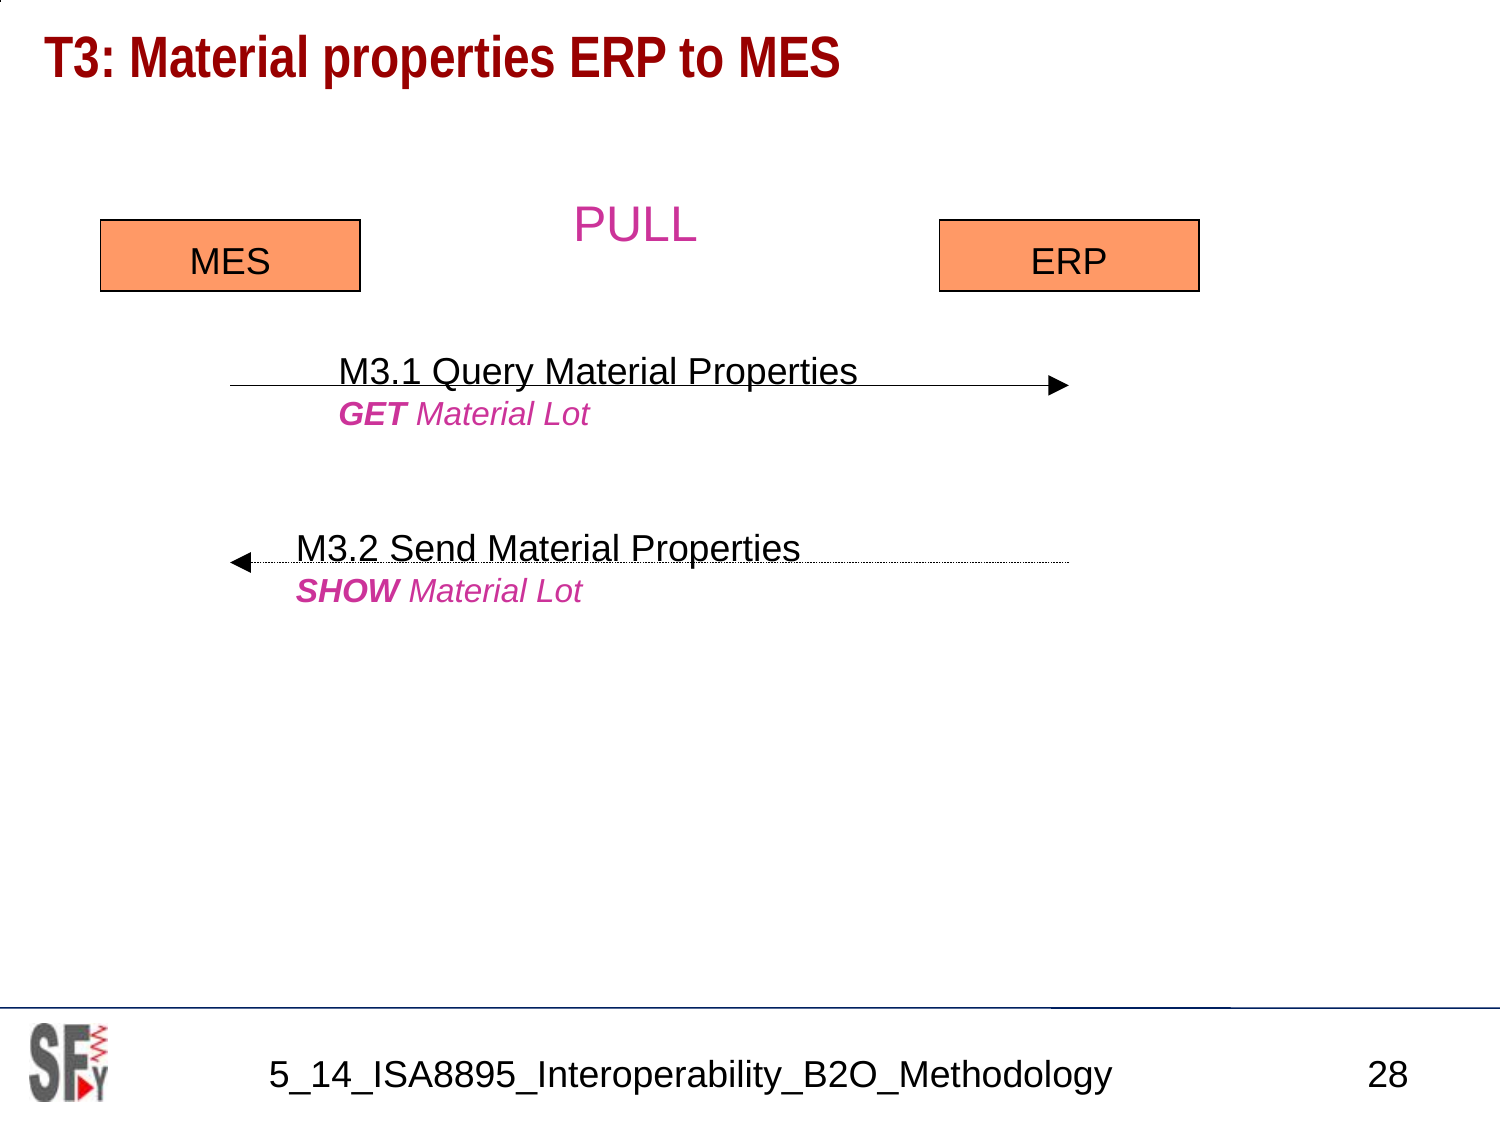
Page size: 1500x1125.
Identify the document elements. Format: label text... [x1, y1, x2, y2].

text_box ERP [939, 219, 1199, 292]
text_box M3.1 Query Material Properties GET Material Lot [248, 332, 874, 440]
text_box MES [100, 219, 361, 292]
text_box PULL [558, 176, 713, 259]
picture [29, 1023, 108, 1102]
footer 5_14_ISA8895_Interoperability_B2O_Methodology [253, 1034, 1336, 1103]
slide_number <numéro> [1352, 1034, 1490, 1103]
text_box M3.2 Send Material Properties SHOW Material Lot [205, 509, 967, 617]
title T3: Material properties ERP to MES [29, 12, 1471, 138]
